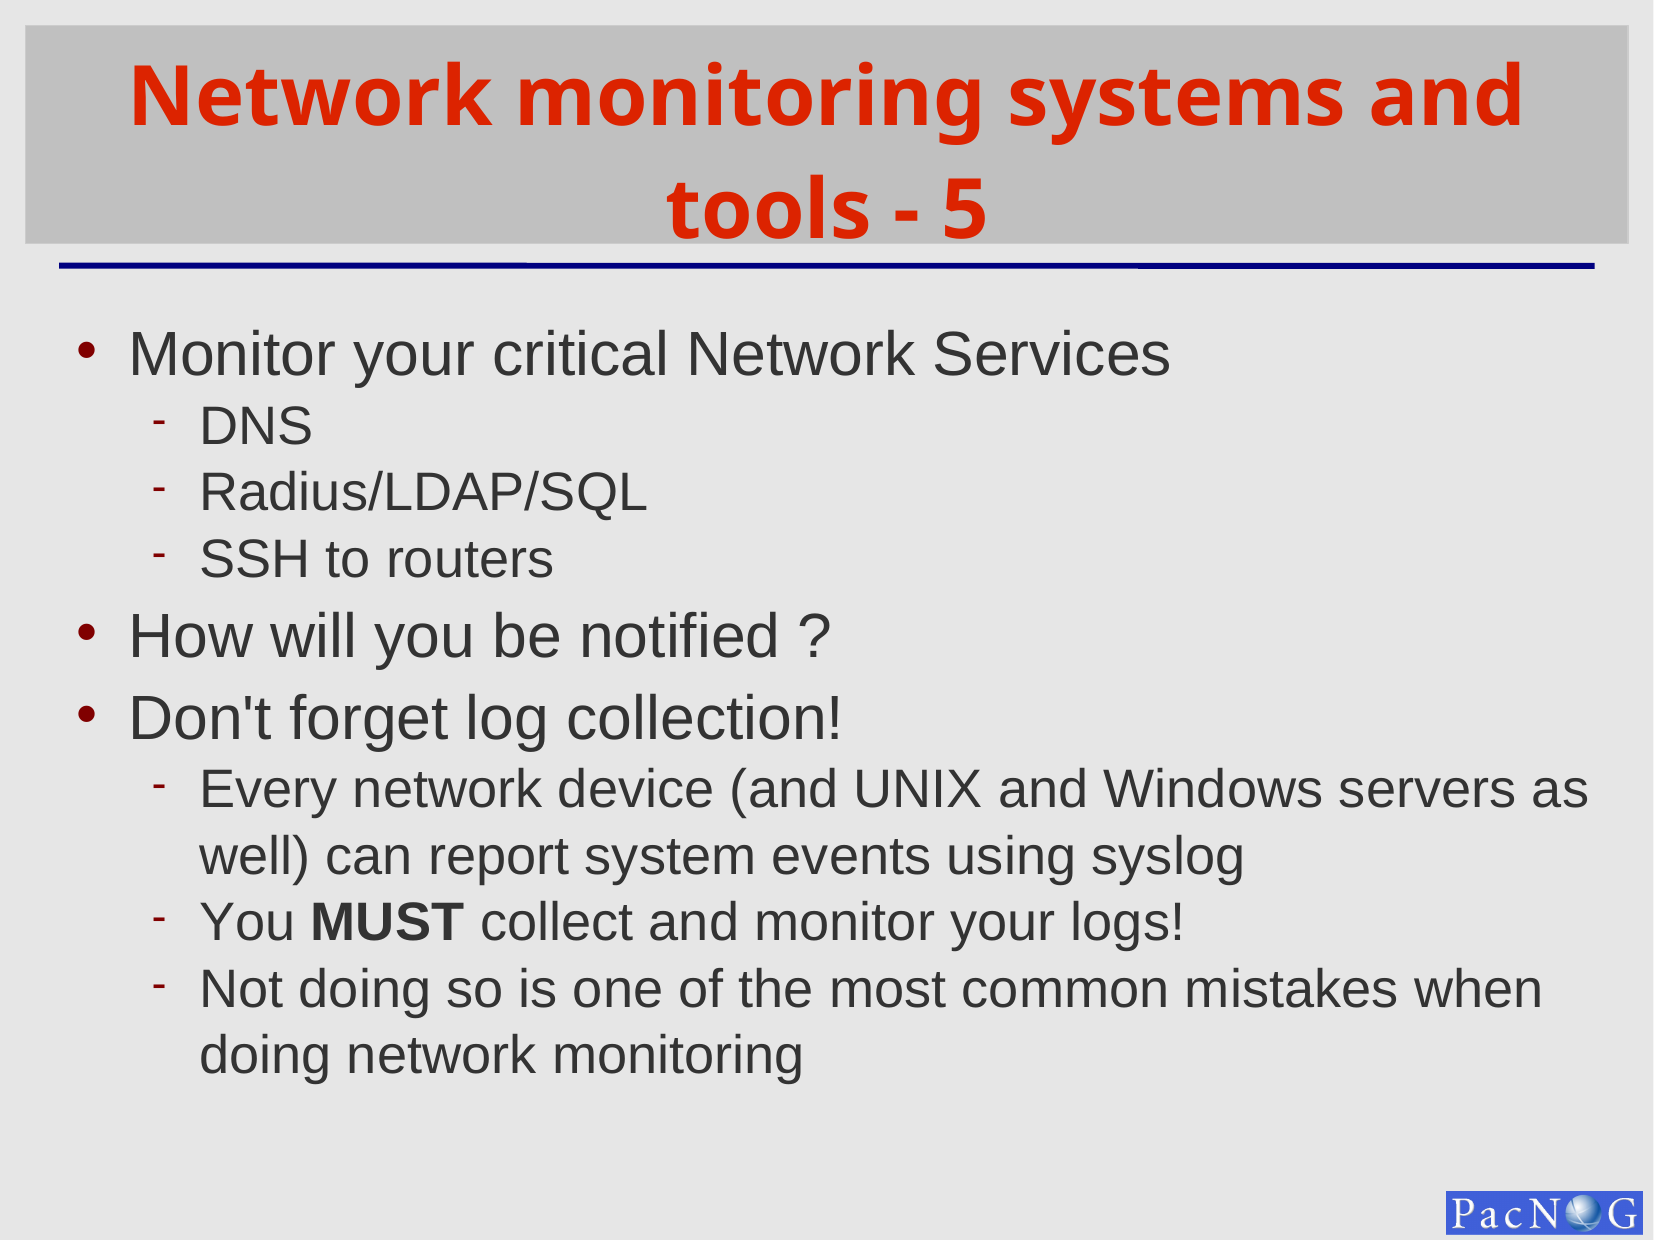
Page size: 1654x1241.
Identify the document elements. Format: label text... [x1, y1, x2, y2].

picture [1446, 1191, 1643, 1235]
title Network monitoring systems and tools - 5 [121, 46, 1534, 254]
list Monitor your critical Network Services DNS Radius/LDAP/SQL SSH to routers How will you be notified ? Don't forget log collection! Every network device (and UNIX and Windows servers as well) can report system events using syslog You MUST collect and monitor your logs! Not doing so is one of the most common mistakes when doing network monitoring [59, 322, 1595, 1132]
